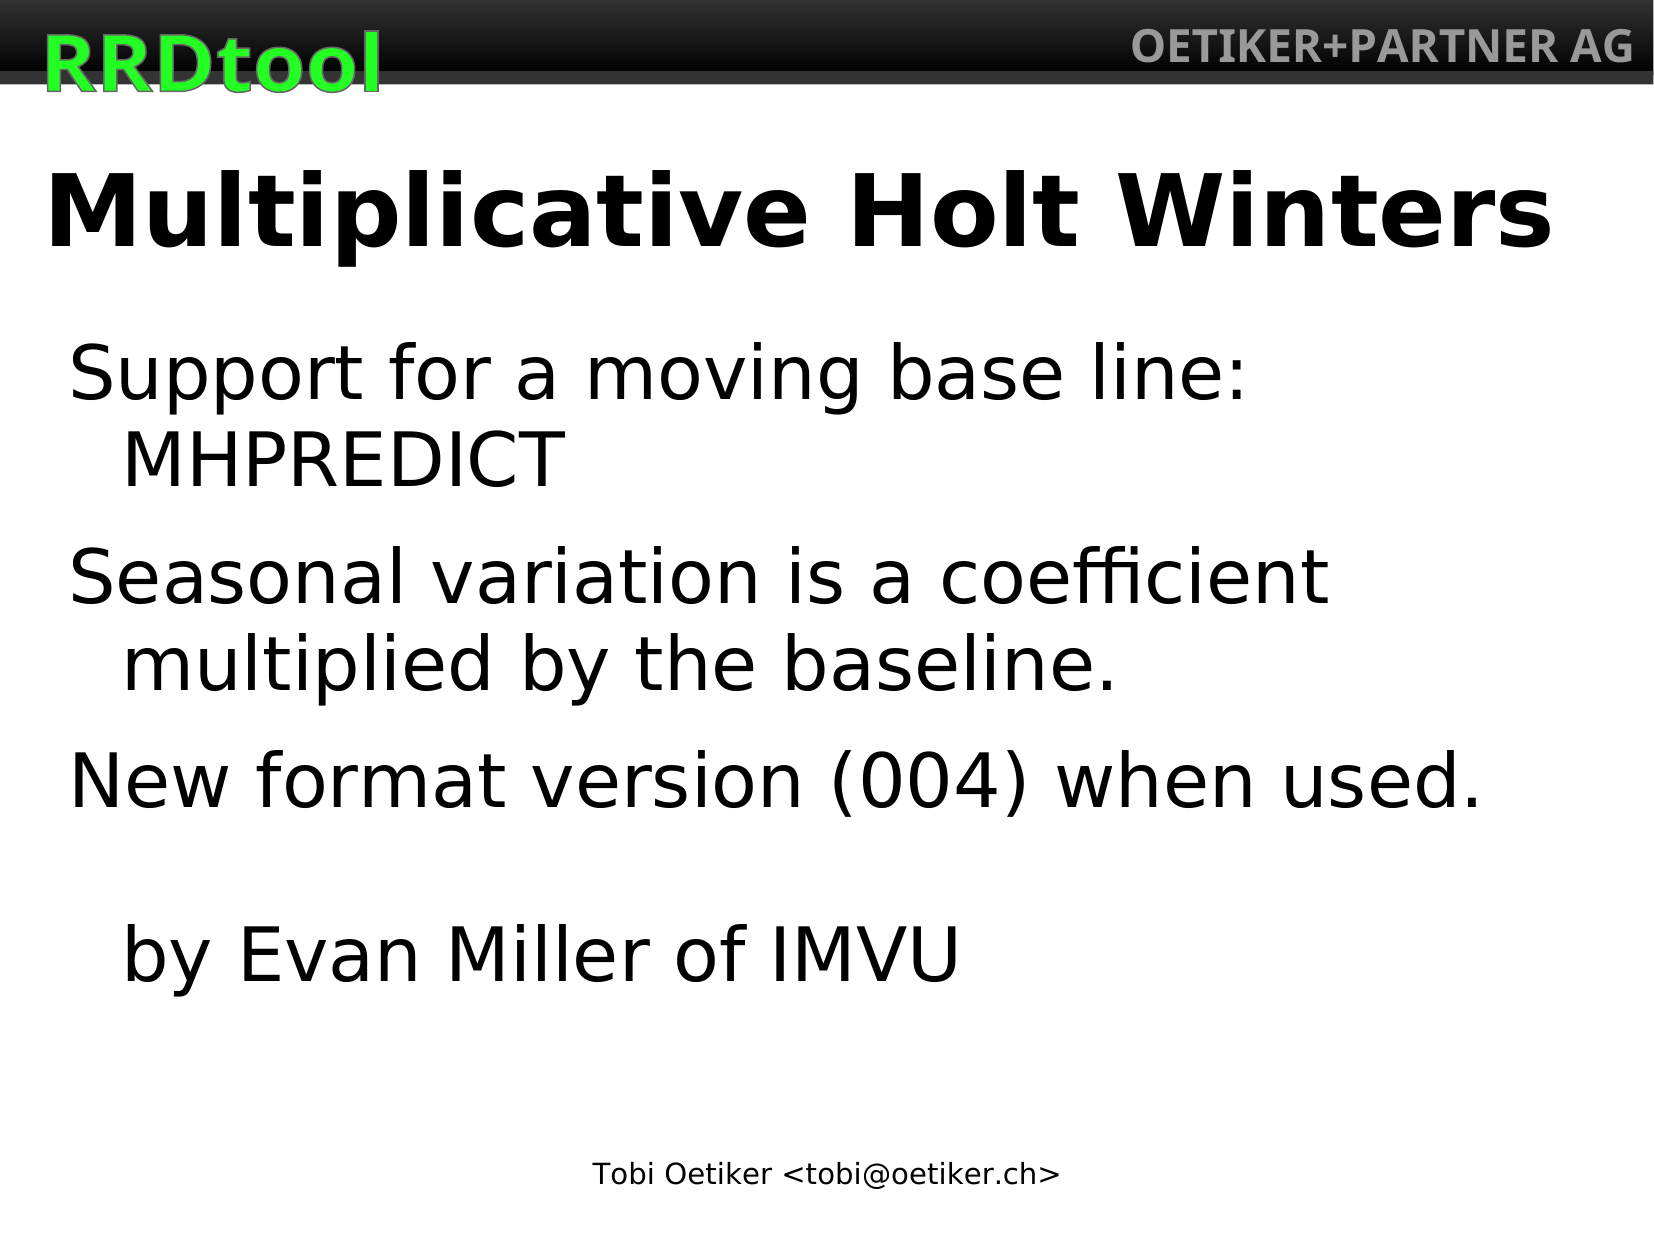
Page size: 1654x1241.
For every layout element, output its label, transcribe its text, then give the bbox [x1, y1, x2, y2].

list Support for a moving base line: MHPREDICT Seasonal variation is a coefficient multiplied by the baseline. New format version (004) when used. by Evan Miller of IMVU [50, 329, 1571, 1084]
title Multiplicative Holt Winters [43, 144, 1582, 280]
